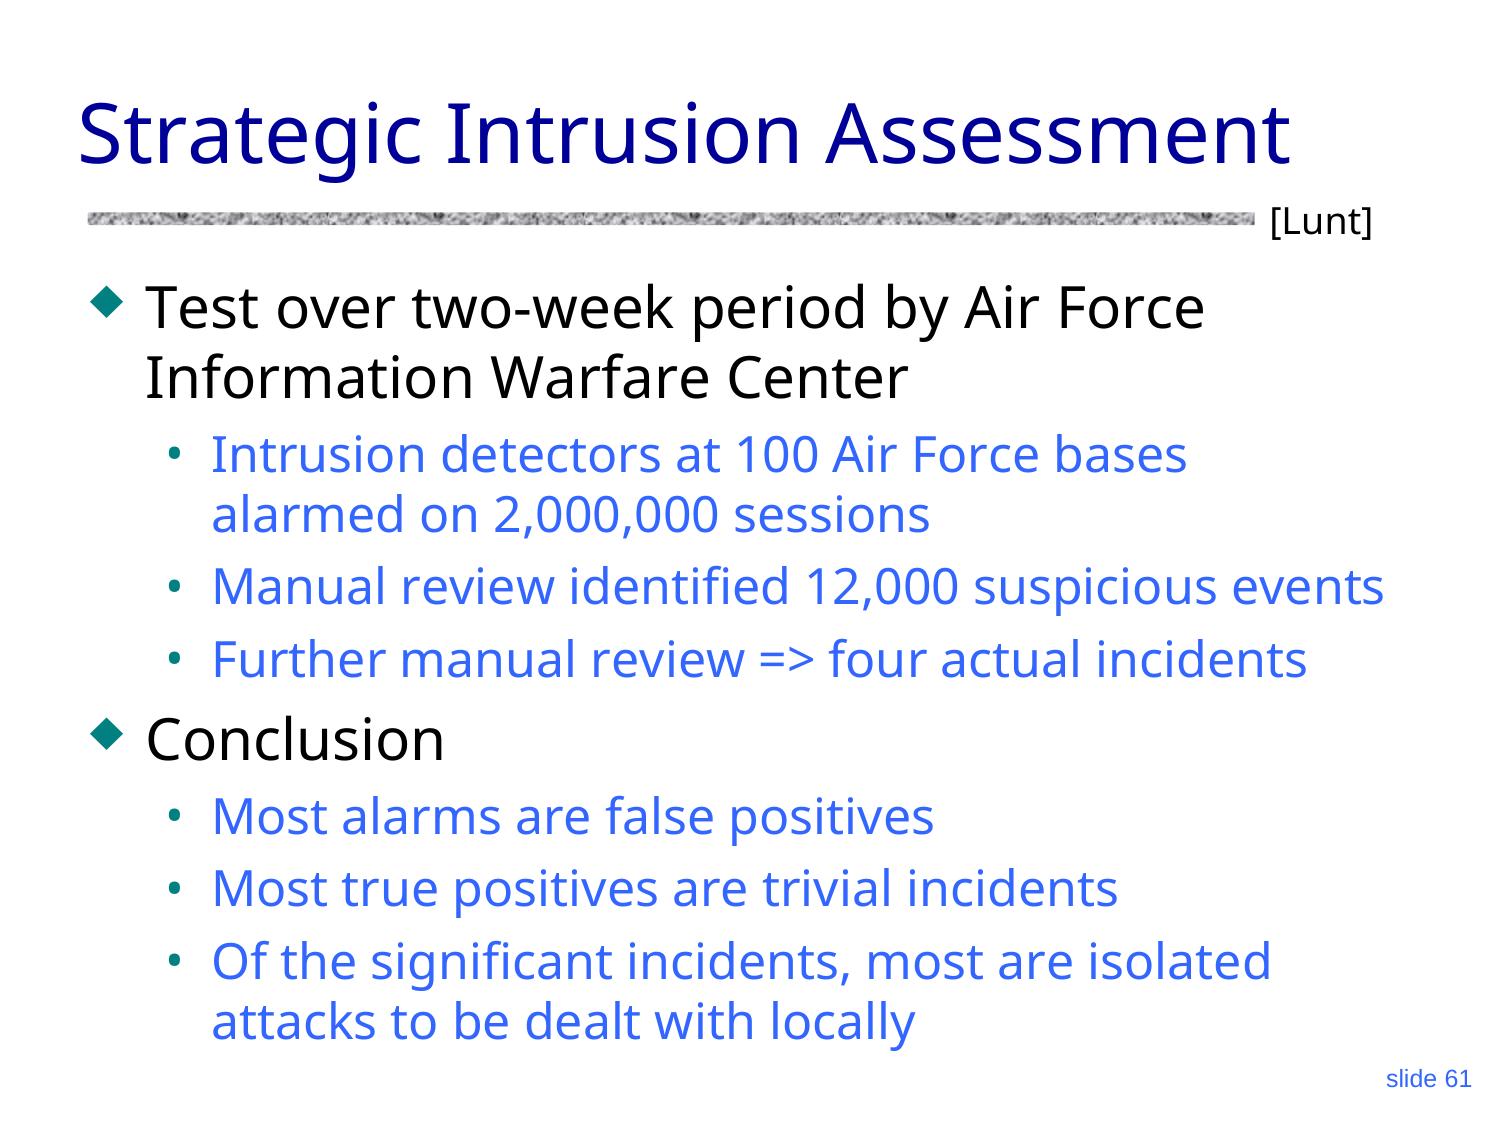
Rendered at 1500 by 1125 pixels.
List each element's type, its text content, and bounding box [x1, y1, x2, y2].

text_box Strategic Intrusion Assessment [62, 37, 1463, 188]
text_box [Lunt] [1254, 189, 1389, 250]
text_box slide <number> [1174, 1025, 1488, 1101]
picture [87, 212, 1254, 226]
text_box Test over two-week period by Air Force Information Warfare Center Intrusion detectors at 100 Air Force bases alarmed on 2,000,000 sessions Manual review identified 12,000 suspicious events Further manual review => four actual incidents Conclusion Most alarms are false positives Most true positives are trivial incidents Of the significant incidents, most are isolated attacks to be dealt with locally [75, 262, 1413, 1063]
